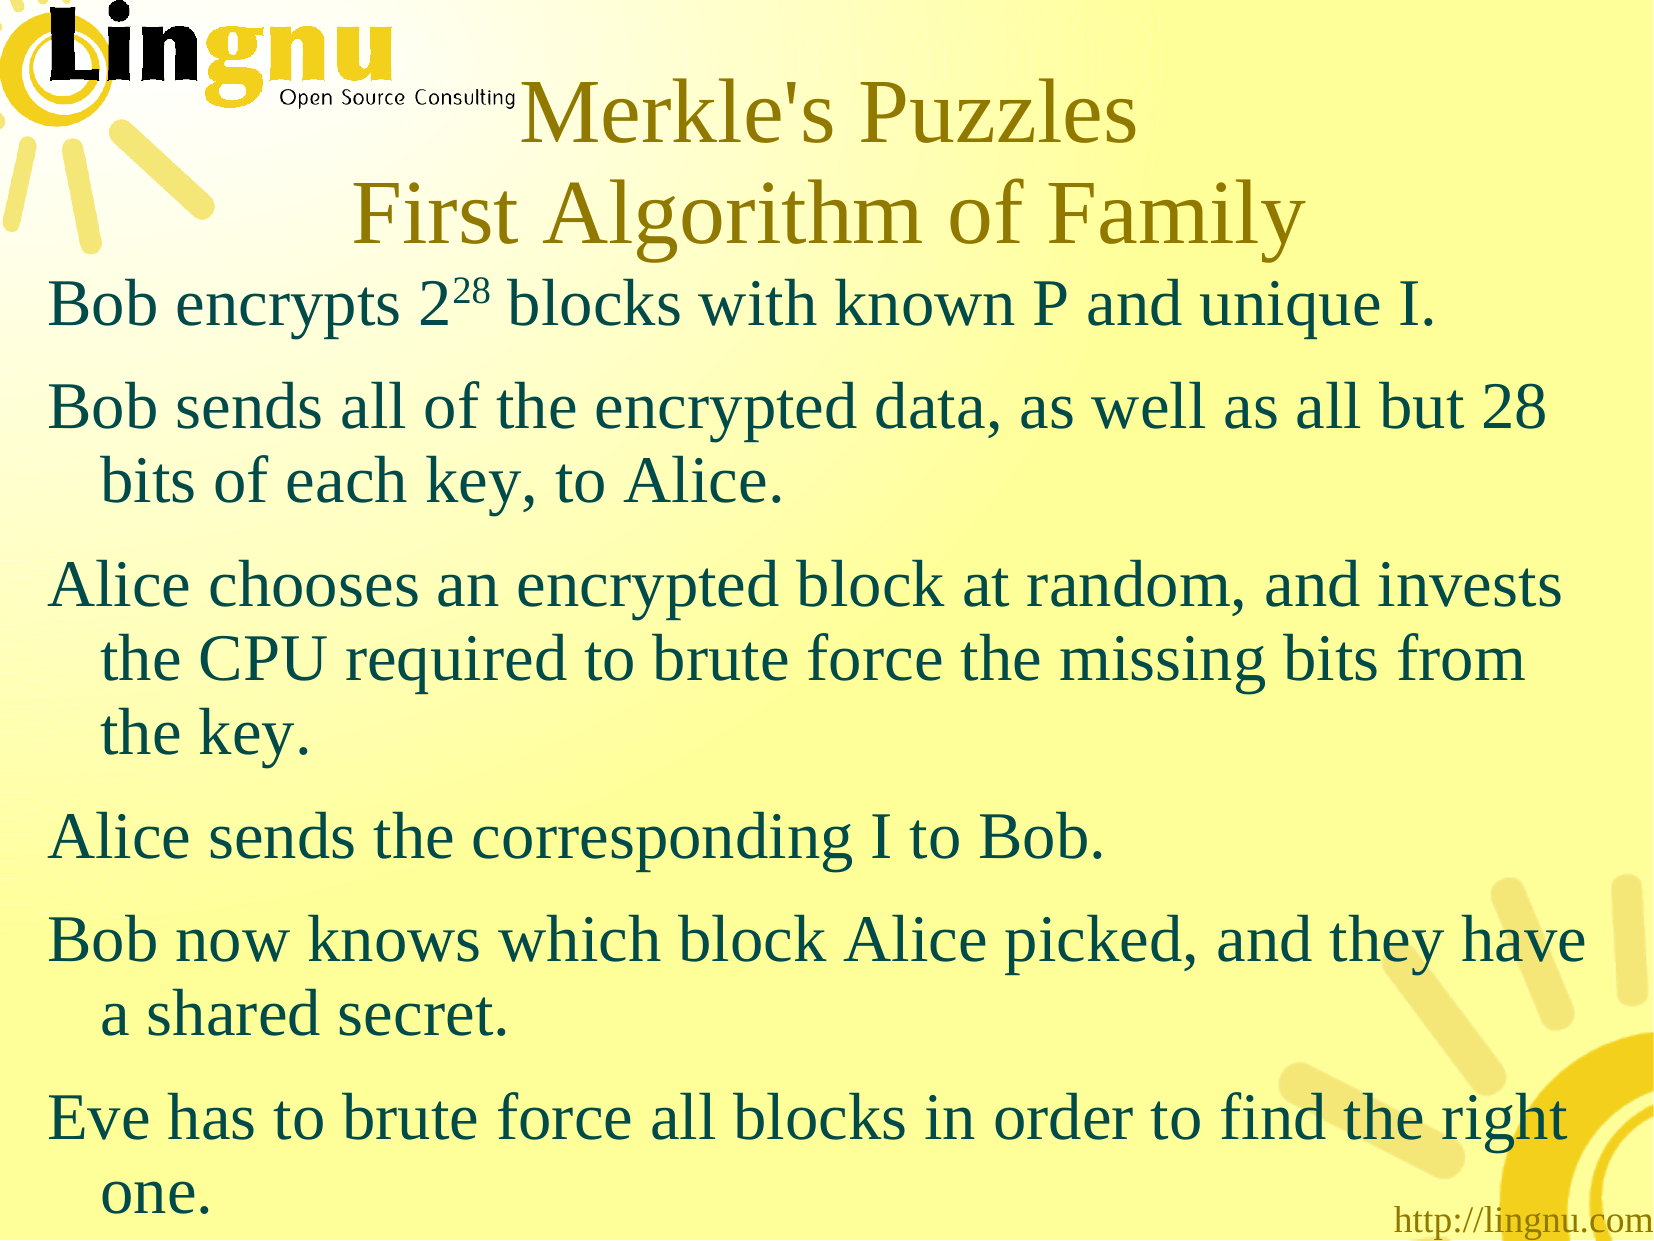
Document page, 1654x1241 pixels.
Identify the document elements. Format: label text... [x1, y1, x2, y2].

title Merkle's Puzzles First Algorithm of Family [123, 58, 1536, 265]
list Bob encrypts 228 blocks with known P and unique I. Bob sends all of the encrypted data, as well as all but 28 bits of each key, to Alice. Alice chooses an encrypted block at random, and invests the CPU required to brute force the missing bits from the key. Alice sends the corresponding I to Bob. Bob now knows which block Alice picked, and they have a shared secret. Eve has to brute force all blocks in order to find the right one. [29, 265, 1625, 1232]
picture [1527, 1232, 1538, 1239]
picture [1256, 871, 1654, 1241]
picture [0, 0, 516, 256]
